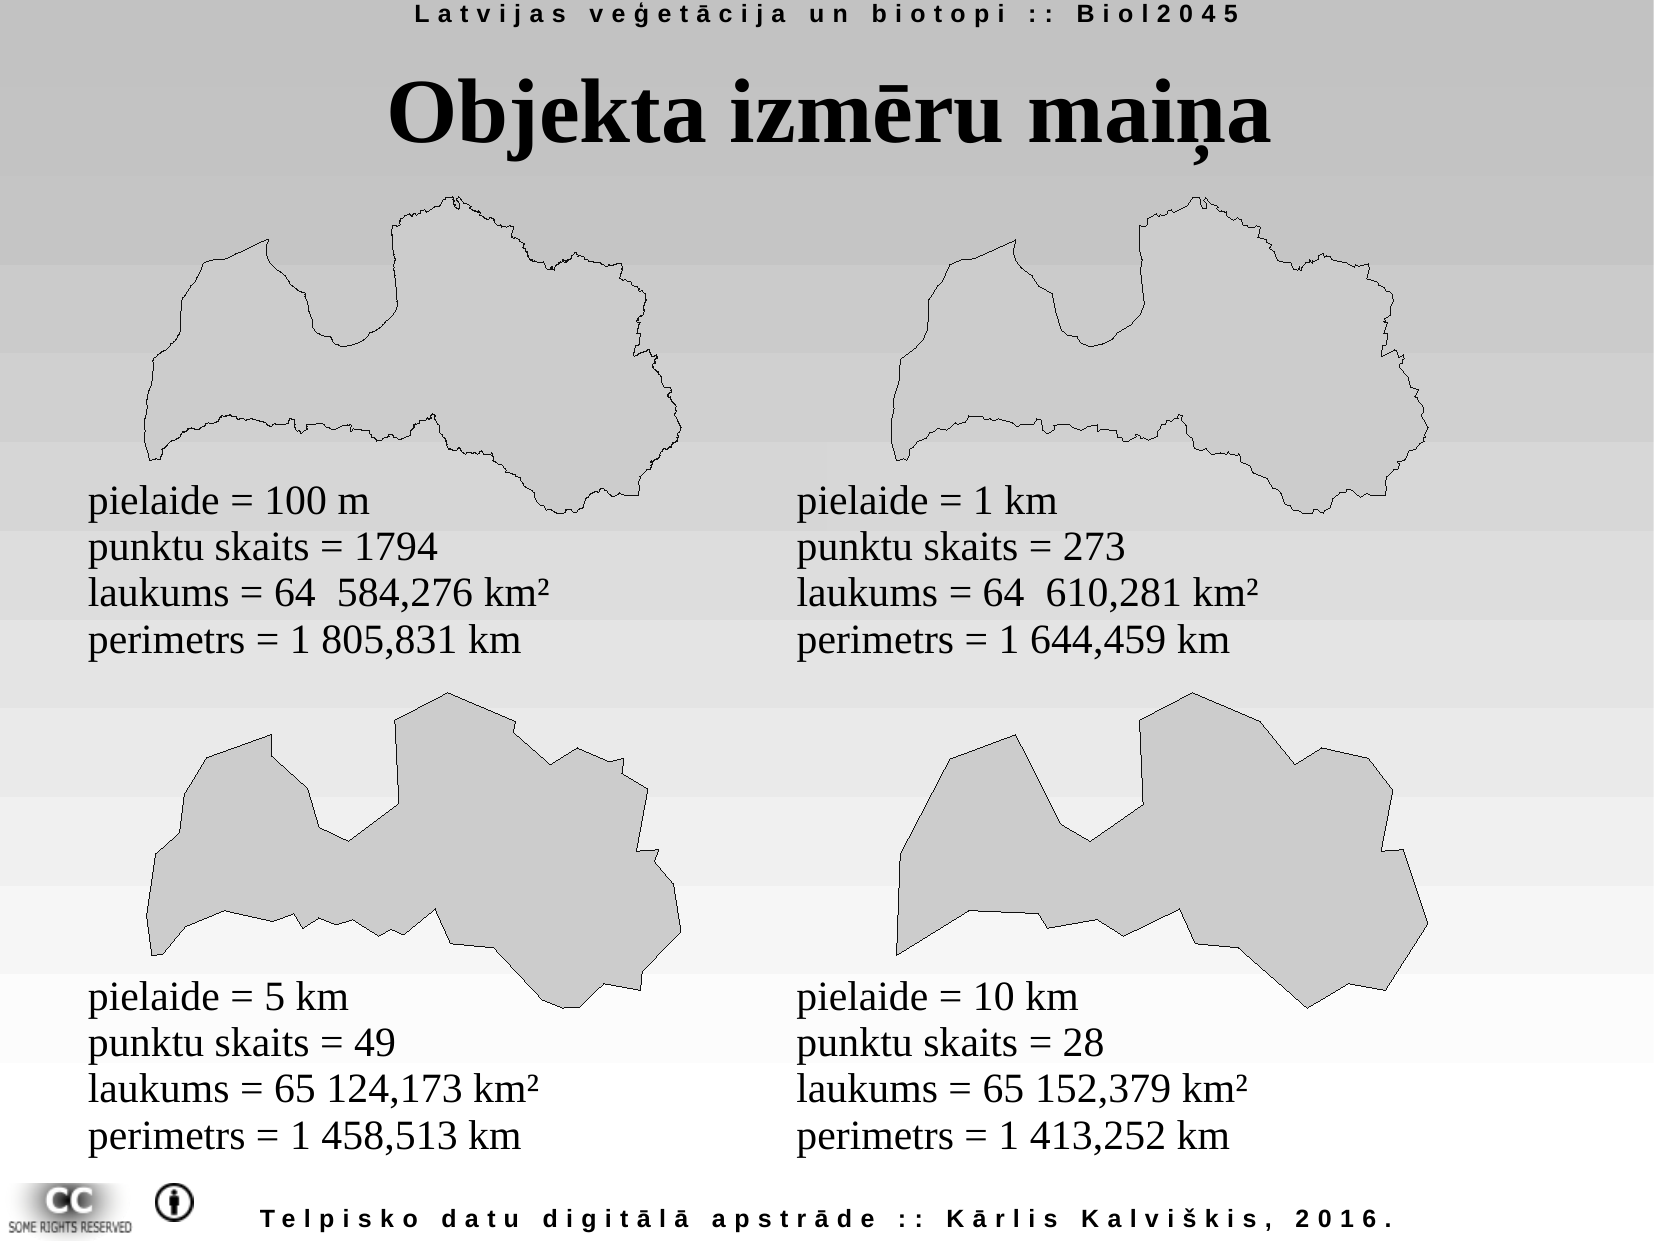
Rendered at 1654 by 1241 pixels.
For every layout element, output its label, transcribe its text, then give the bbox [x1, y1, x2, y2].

text_box pielaide = 100 m punktu skaits = 1794 laukums = 64 584,276 km² perimetrs = 1 805,831 km [87, 477, 550, 663]
text_box [144, 196, 682, 514]
title Objekta izmēru maiņa [34, 61, 1626, 296]
text_box pielaide = 1 km punktu skaits = 273 laukums = 64 610,281 km² perimetrs = 1 644,459 km [796, 477, 1258, 663]
text_box [896, 692, 1428, 1009]
text_box [146, 692, 681, 1009]
text_box pielaide = 10 km punktu skaits = 28 laukums = 65 152,379 km² perimetrs = 1 413,252 km [796, 973, 1248, 1159]
picture [0, 0, 1654, 1241]
text_box pielaide = 5 km punktu skaits = 49 laukums = 65 124,173 km² perimetrs = 1 458,513 km [87, 973, 539, 1159]
text_box [891, 197, 1429, 514]
